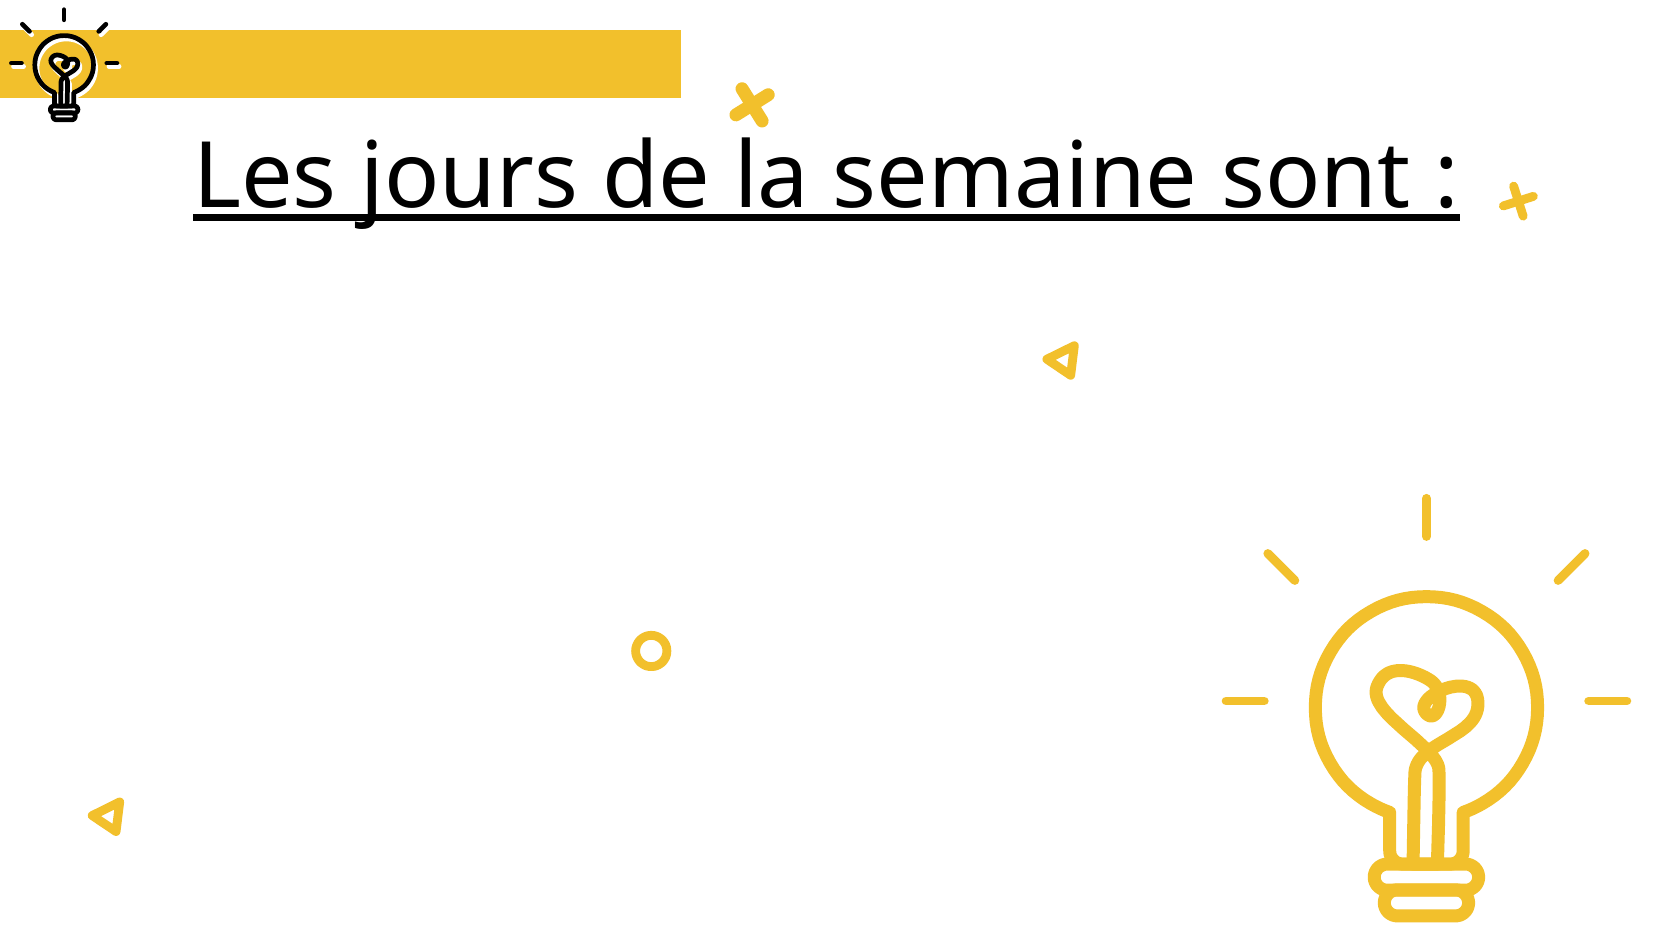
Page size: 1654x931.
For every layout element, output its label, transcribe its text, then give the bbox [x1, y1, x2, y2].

title Les jours de la semaine sont : [82, 94, 1571, 250]
